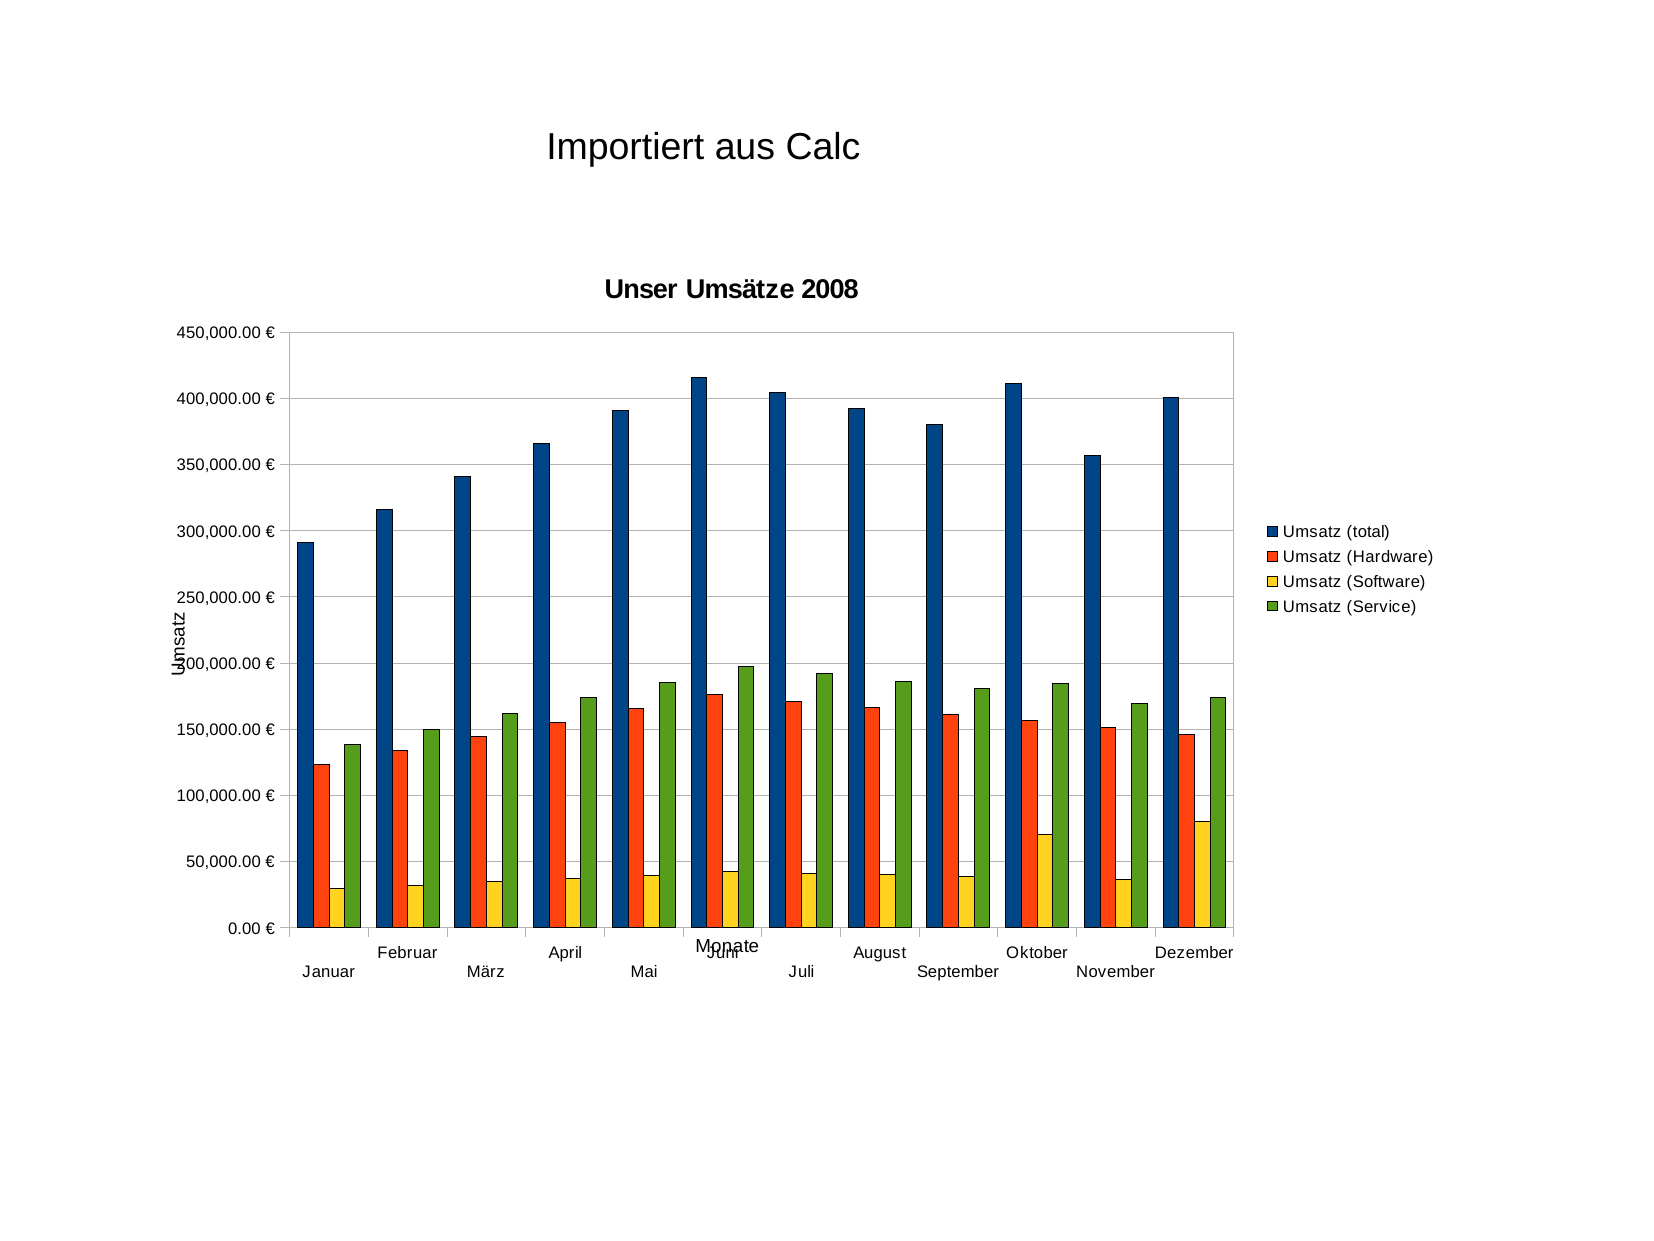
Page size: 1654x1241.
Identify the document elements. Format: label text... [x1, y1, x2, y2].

chart [134, 236, 1477, 1004]
text_box Importiert aus Calc [531, 118, 1063, 175]
